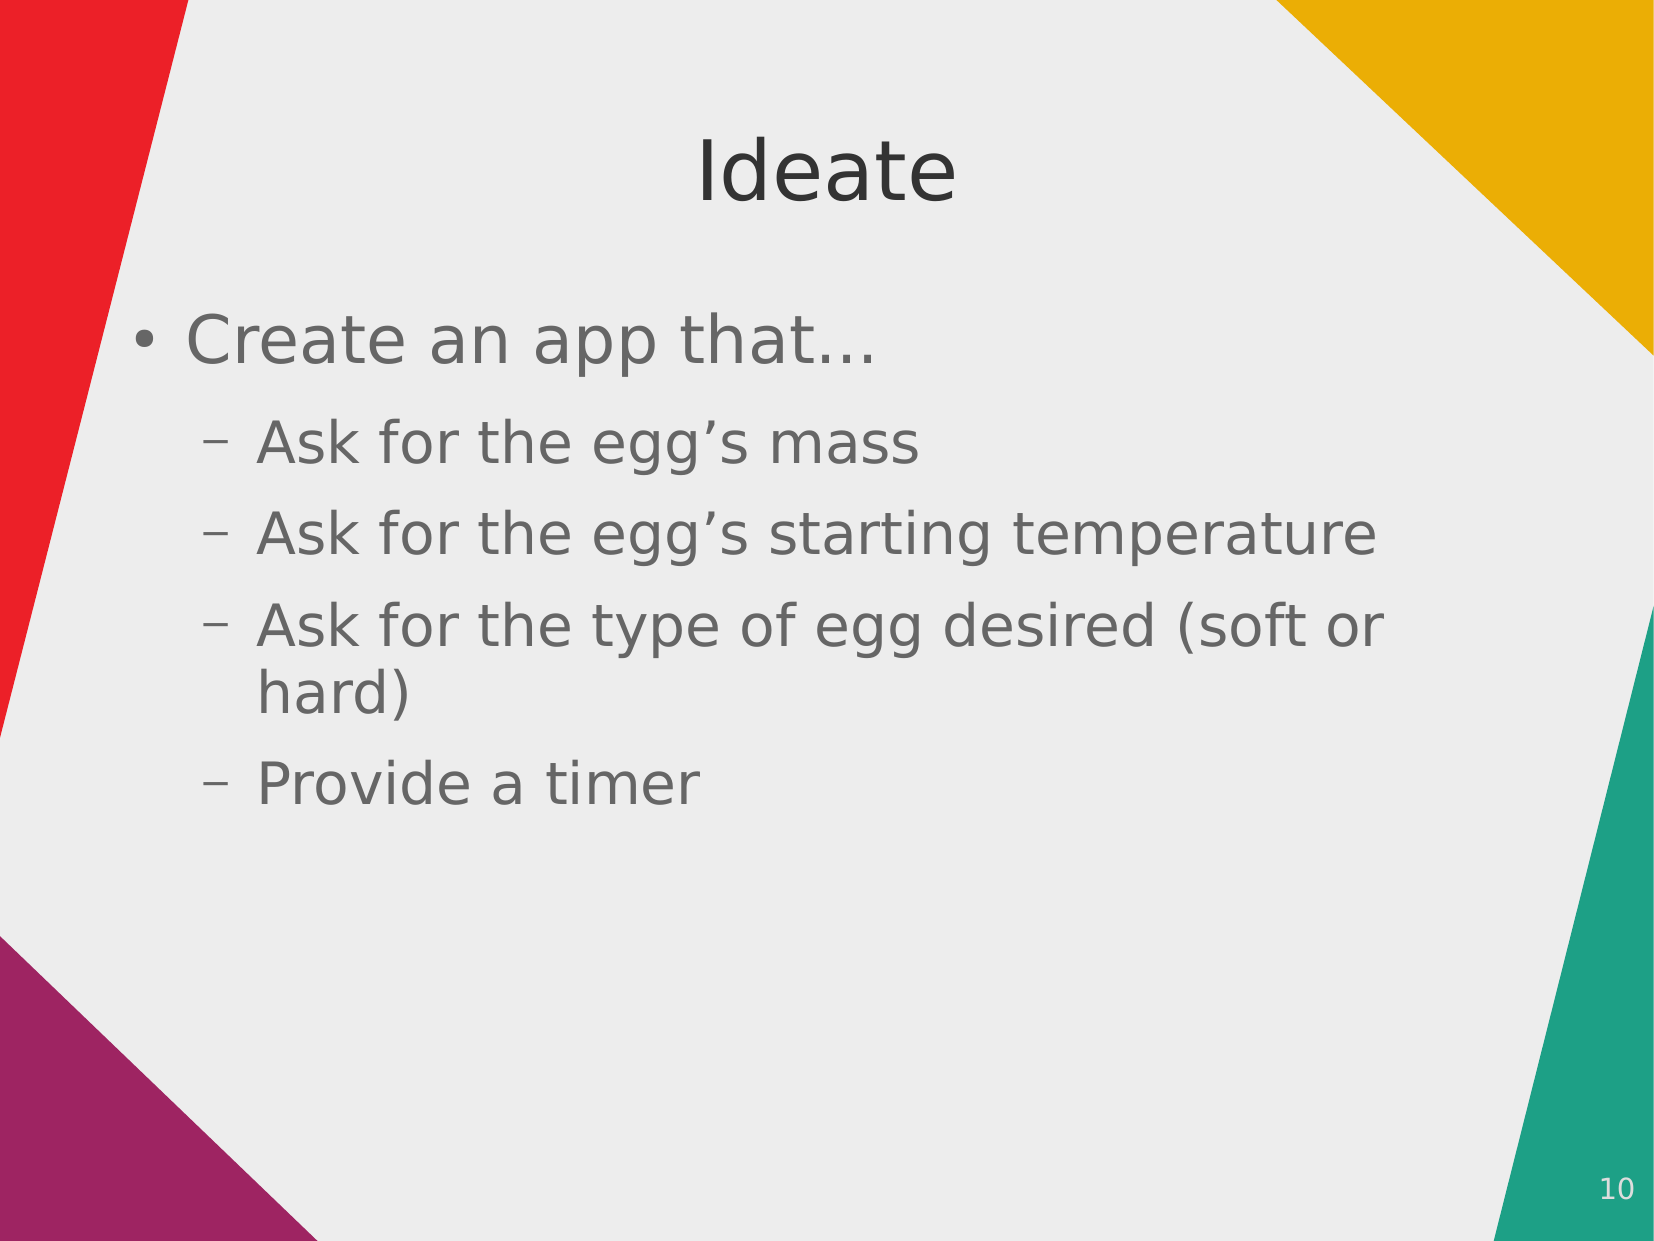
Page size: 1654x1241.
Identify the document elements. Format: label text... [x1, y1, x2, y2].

list Create an app that... Ask for the egg’s mass Ask for the egg’s starting temperature Ask for the type of egg desired (soft or hard) Provide a timer [114, 302, 1539, 1033]
title Ideate [114, 73, 1539, 271]
